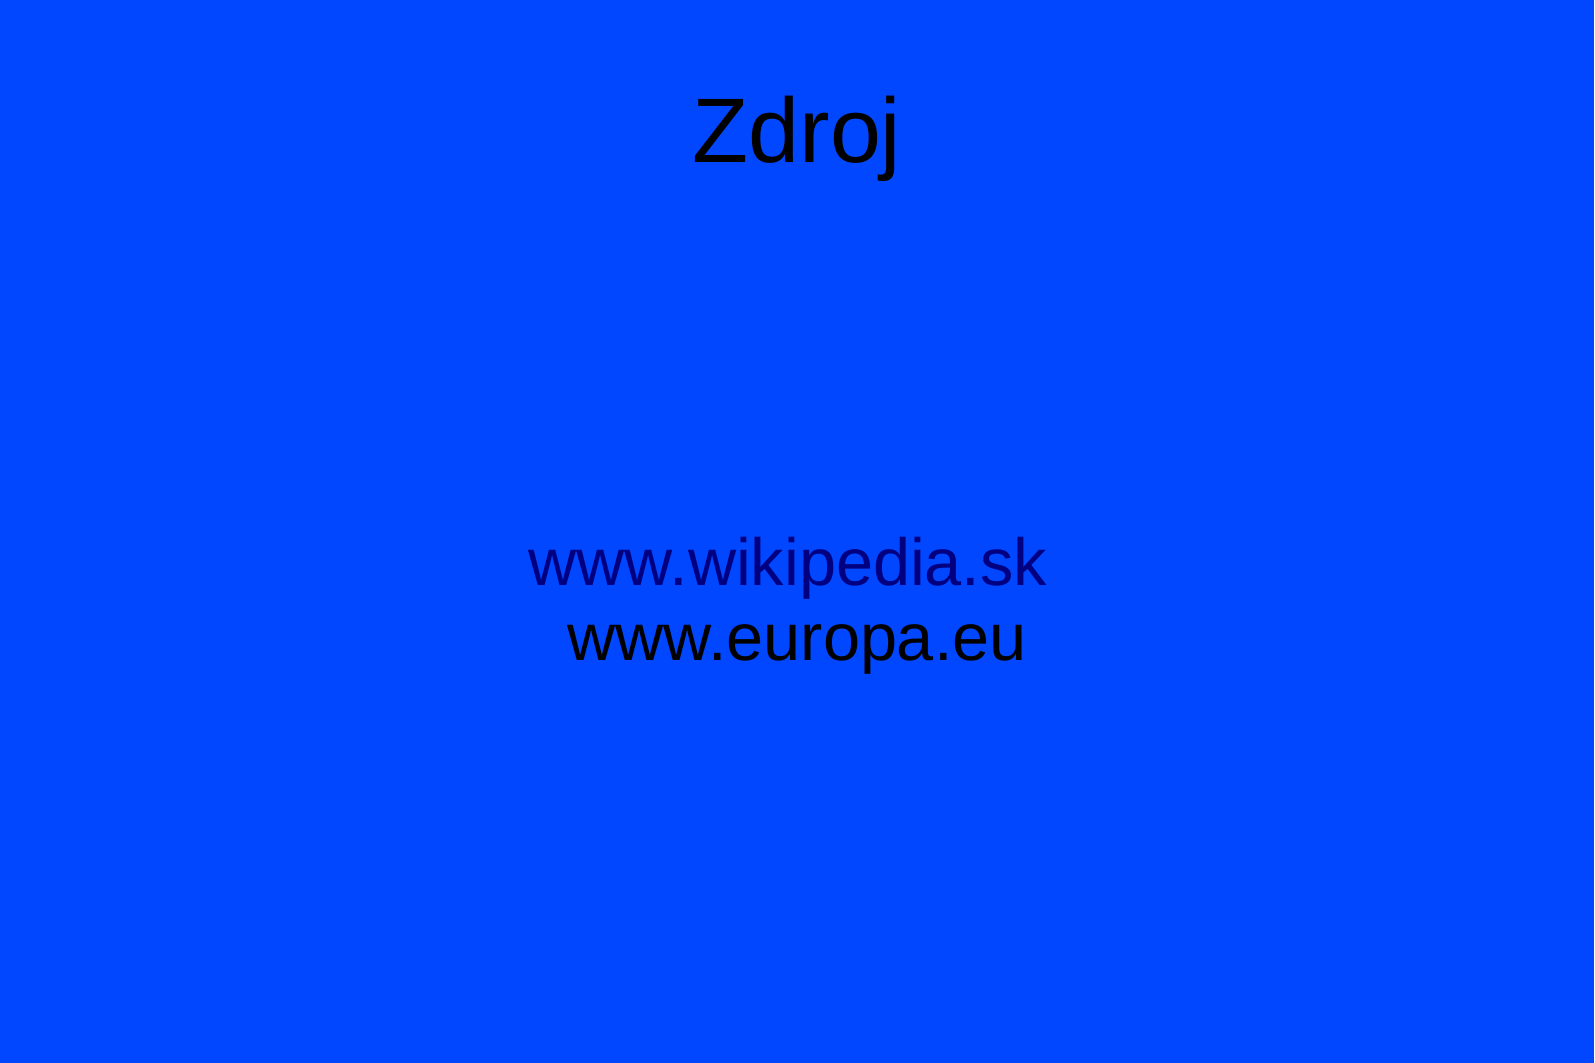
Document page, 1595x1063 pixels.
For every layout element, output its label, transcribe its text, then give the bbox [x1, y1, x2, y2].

title Zdroj [79, 49, 1515, 213]
subtitle www.wikipedia.sk www.europa.eu [79, 256, 1515, 943]
